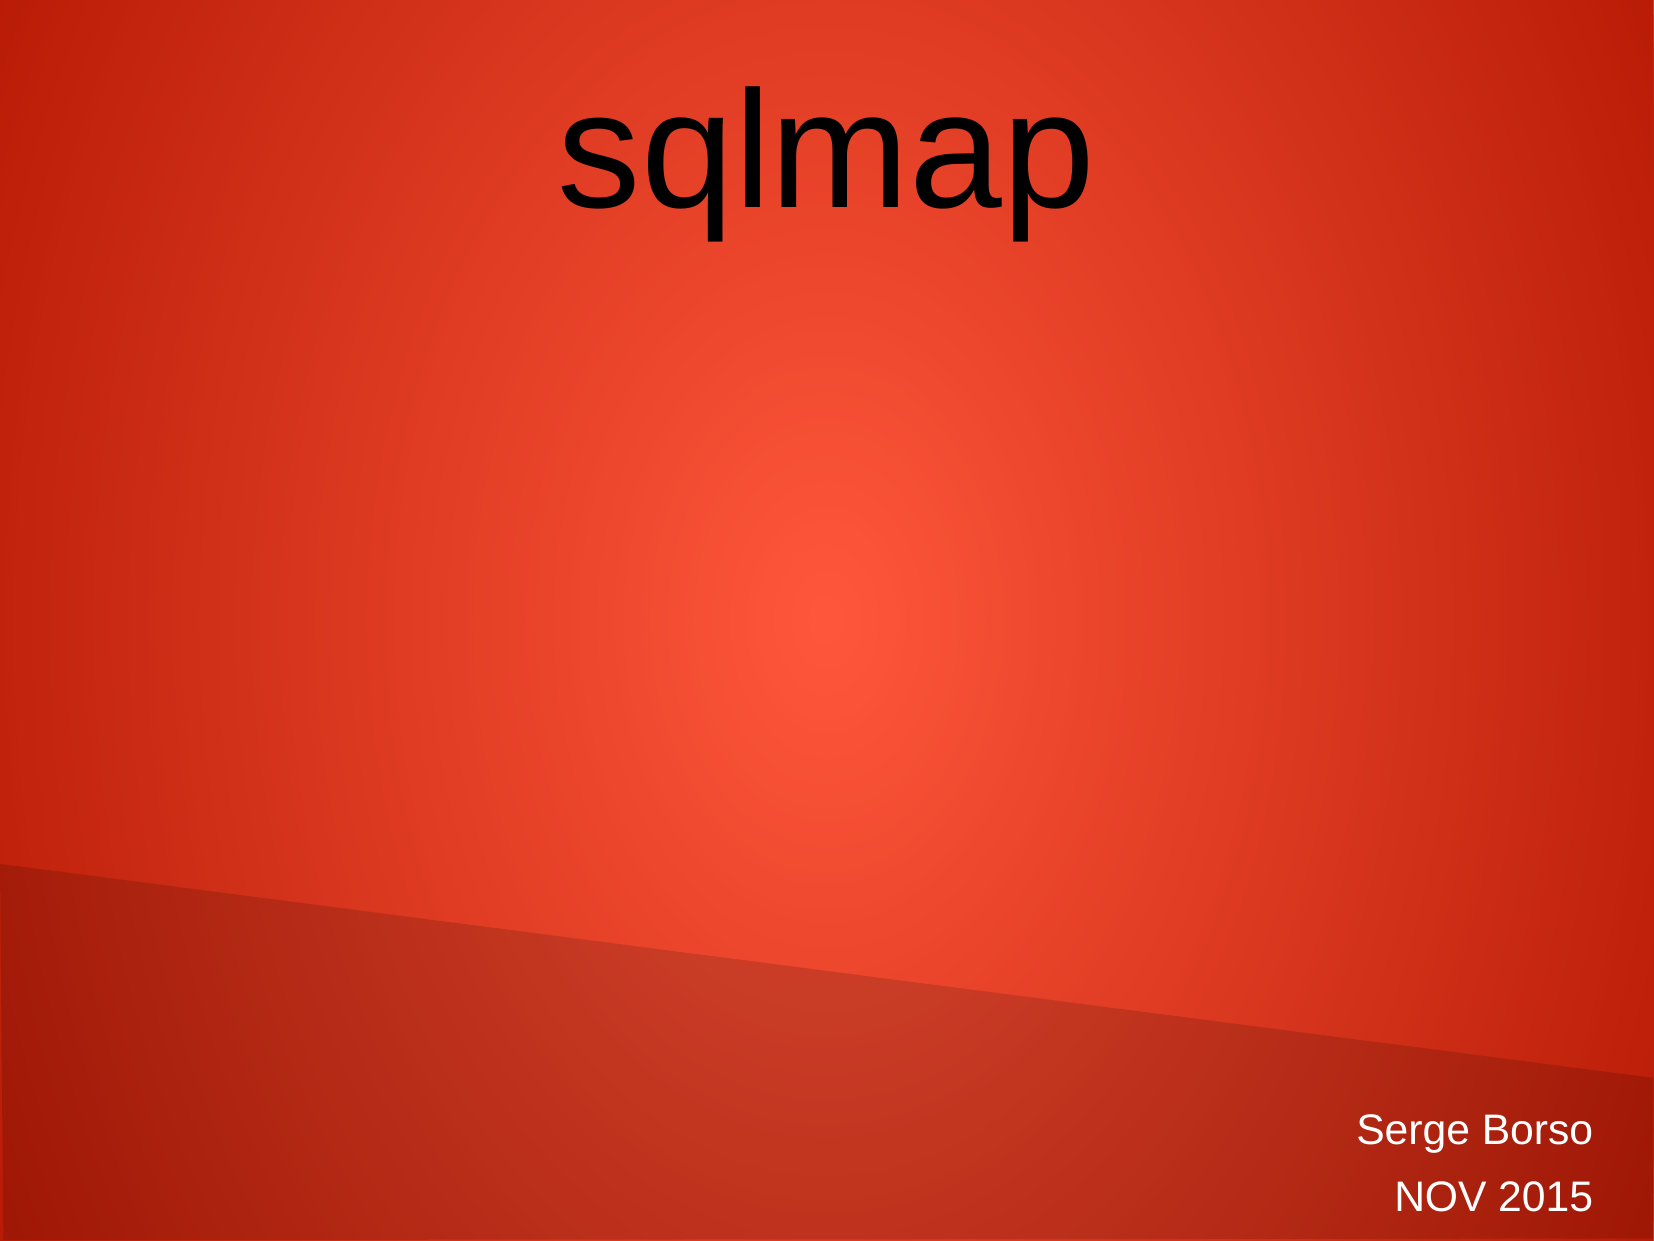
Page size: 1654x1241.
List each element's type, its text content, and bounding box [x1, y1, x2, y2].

list Serge Borso NOV 2015 [105, 510, 1594, 1230]
title sqlmap [82, 47, 1571, 252]
